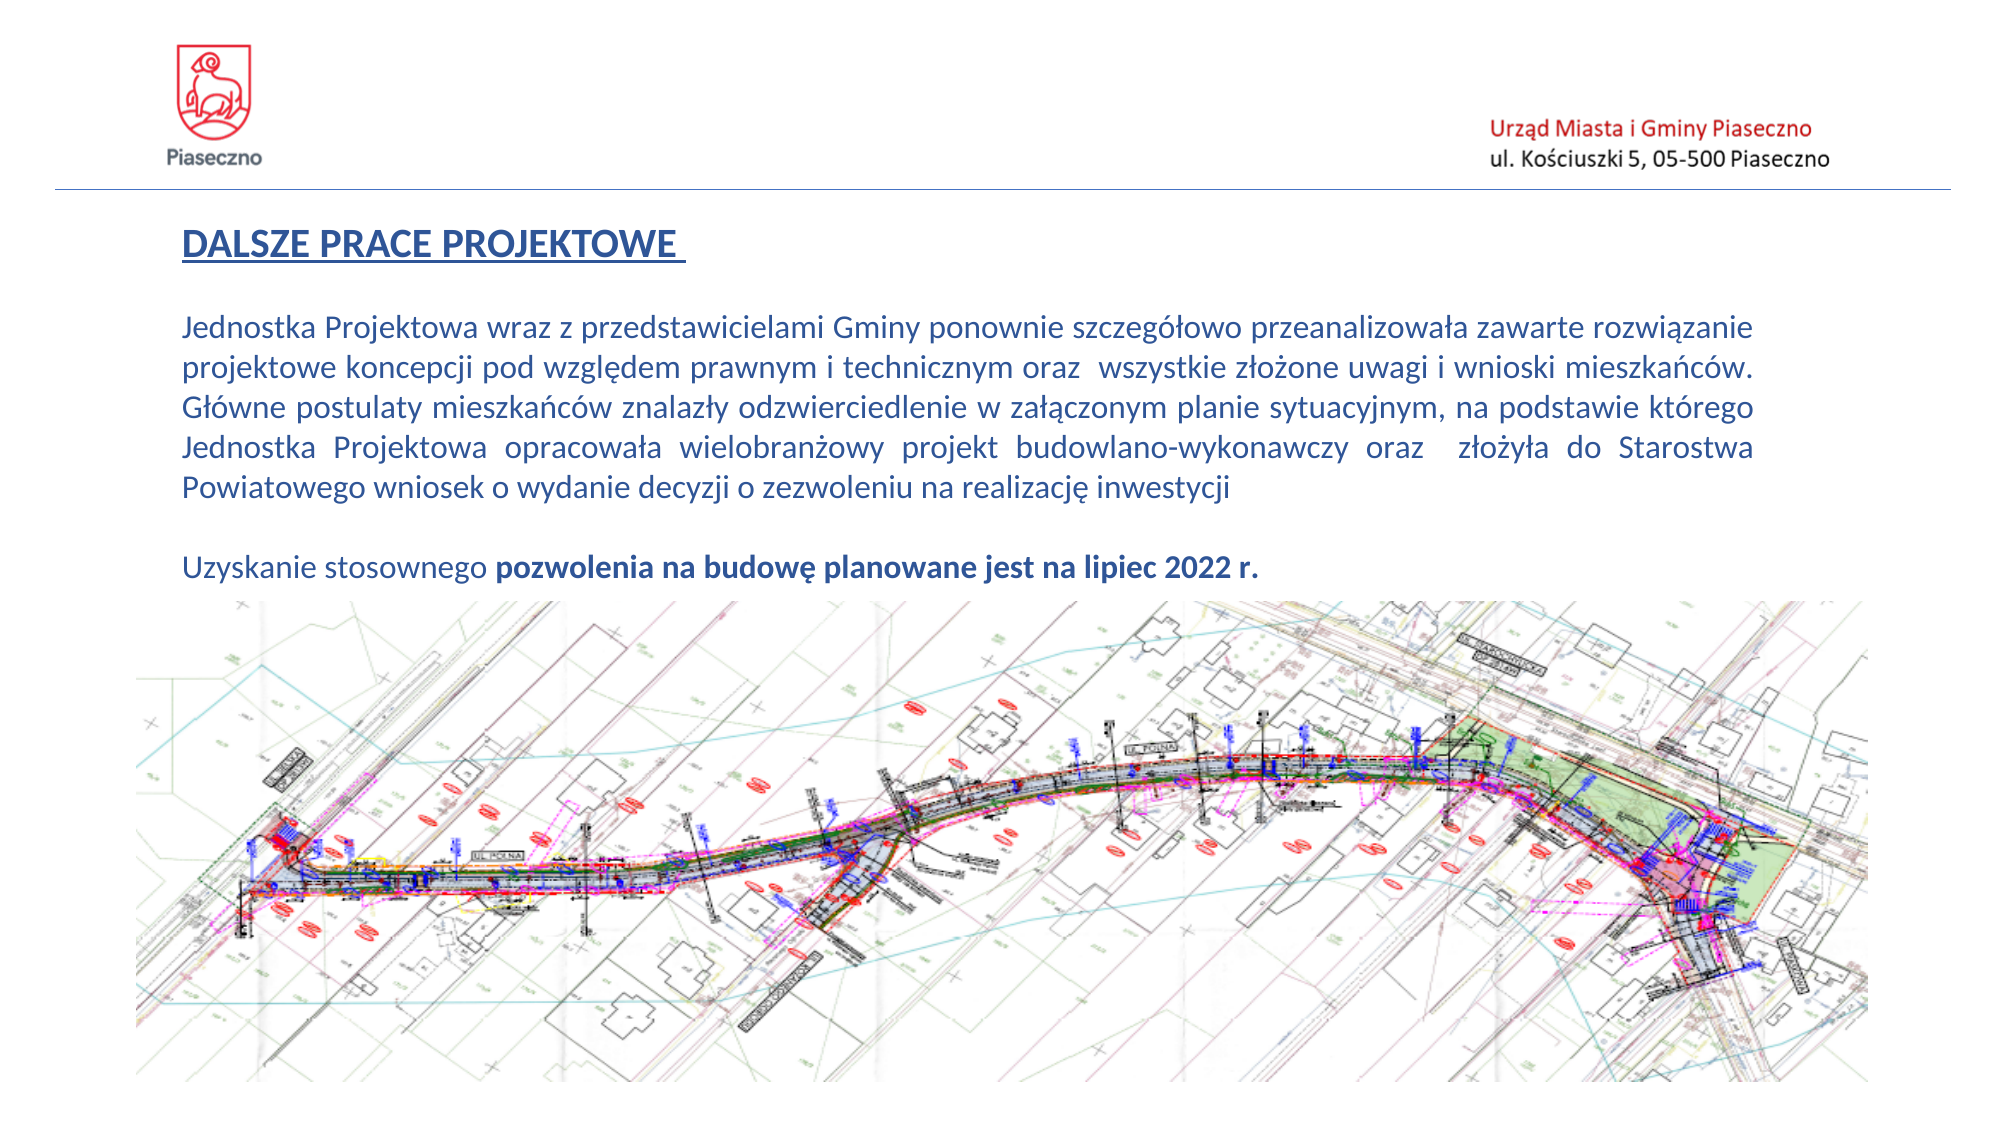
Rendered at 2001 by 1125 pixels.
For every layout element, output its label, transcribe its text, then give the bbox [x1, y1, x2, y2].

picture [136, 601, 1868, 1082]
text_box DALSZE PRACE PROJEKTOWE Jednostka Projektowa wraz z przedstawicielami Gminy ponownie szczegółowo przeanalizowała zawarte rozwiązanie projektowe koncepcji pod względem prawnym i technicznym oraz wszystkie złożone uwagi i wnioski mieszkańców. Główne postulaty mieszkańców znalazły odzwierciedlenie w załączonym planie sytuacyjnym, na podstawie którego Jednostka Projektowa opracowała wielobranżowy projekt budowlano-wykonawczy oraz złożyła do Starostwa Powiatowego wniosek o wydanie decyzji o zezwoleniu na realizację inwestycji Uzyskanie stosownego pozwolenia na budowę planowane jest na lipiec 2022 r. [167, 208, 1828, 601]
picture [166, 43, 1857, 189]
